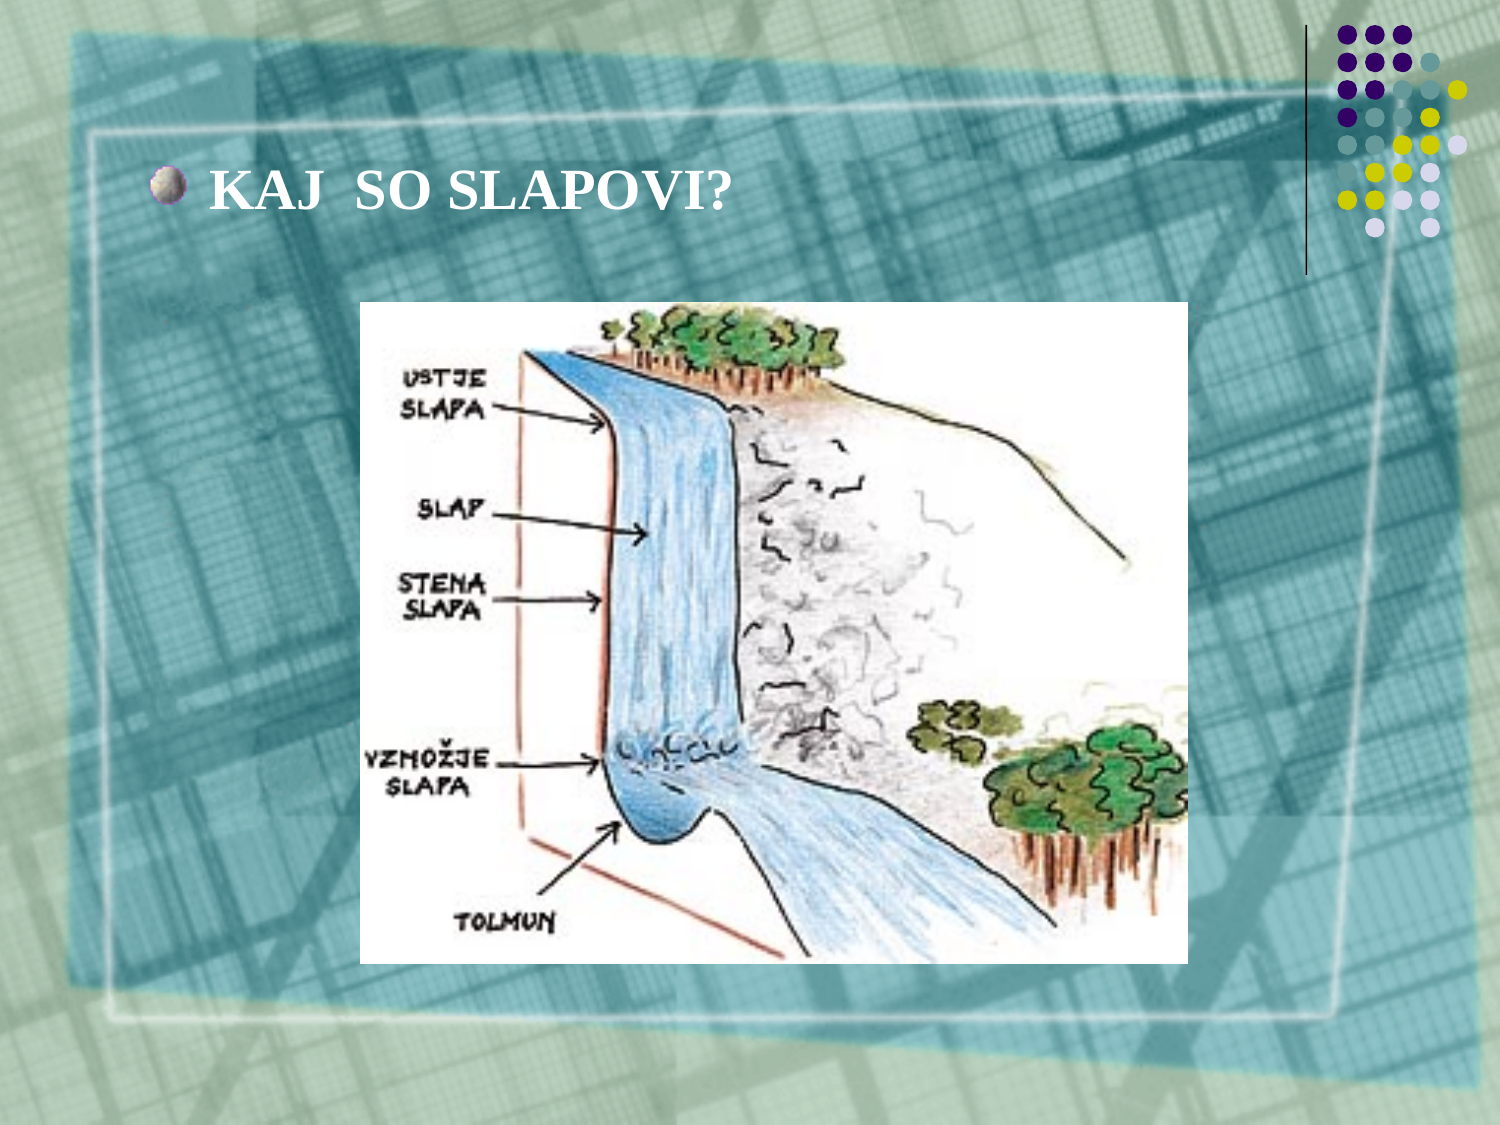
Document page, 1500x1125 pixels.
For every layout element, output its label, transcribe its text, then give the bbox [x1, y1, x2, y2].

text_box KAJ SO SLAPOVI? [131, 143, 751, 369]
picture [0, 0, 1500, 1125]
